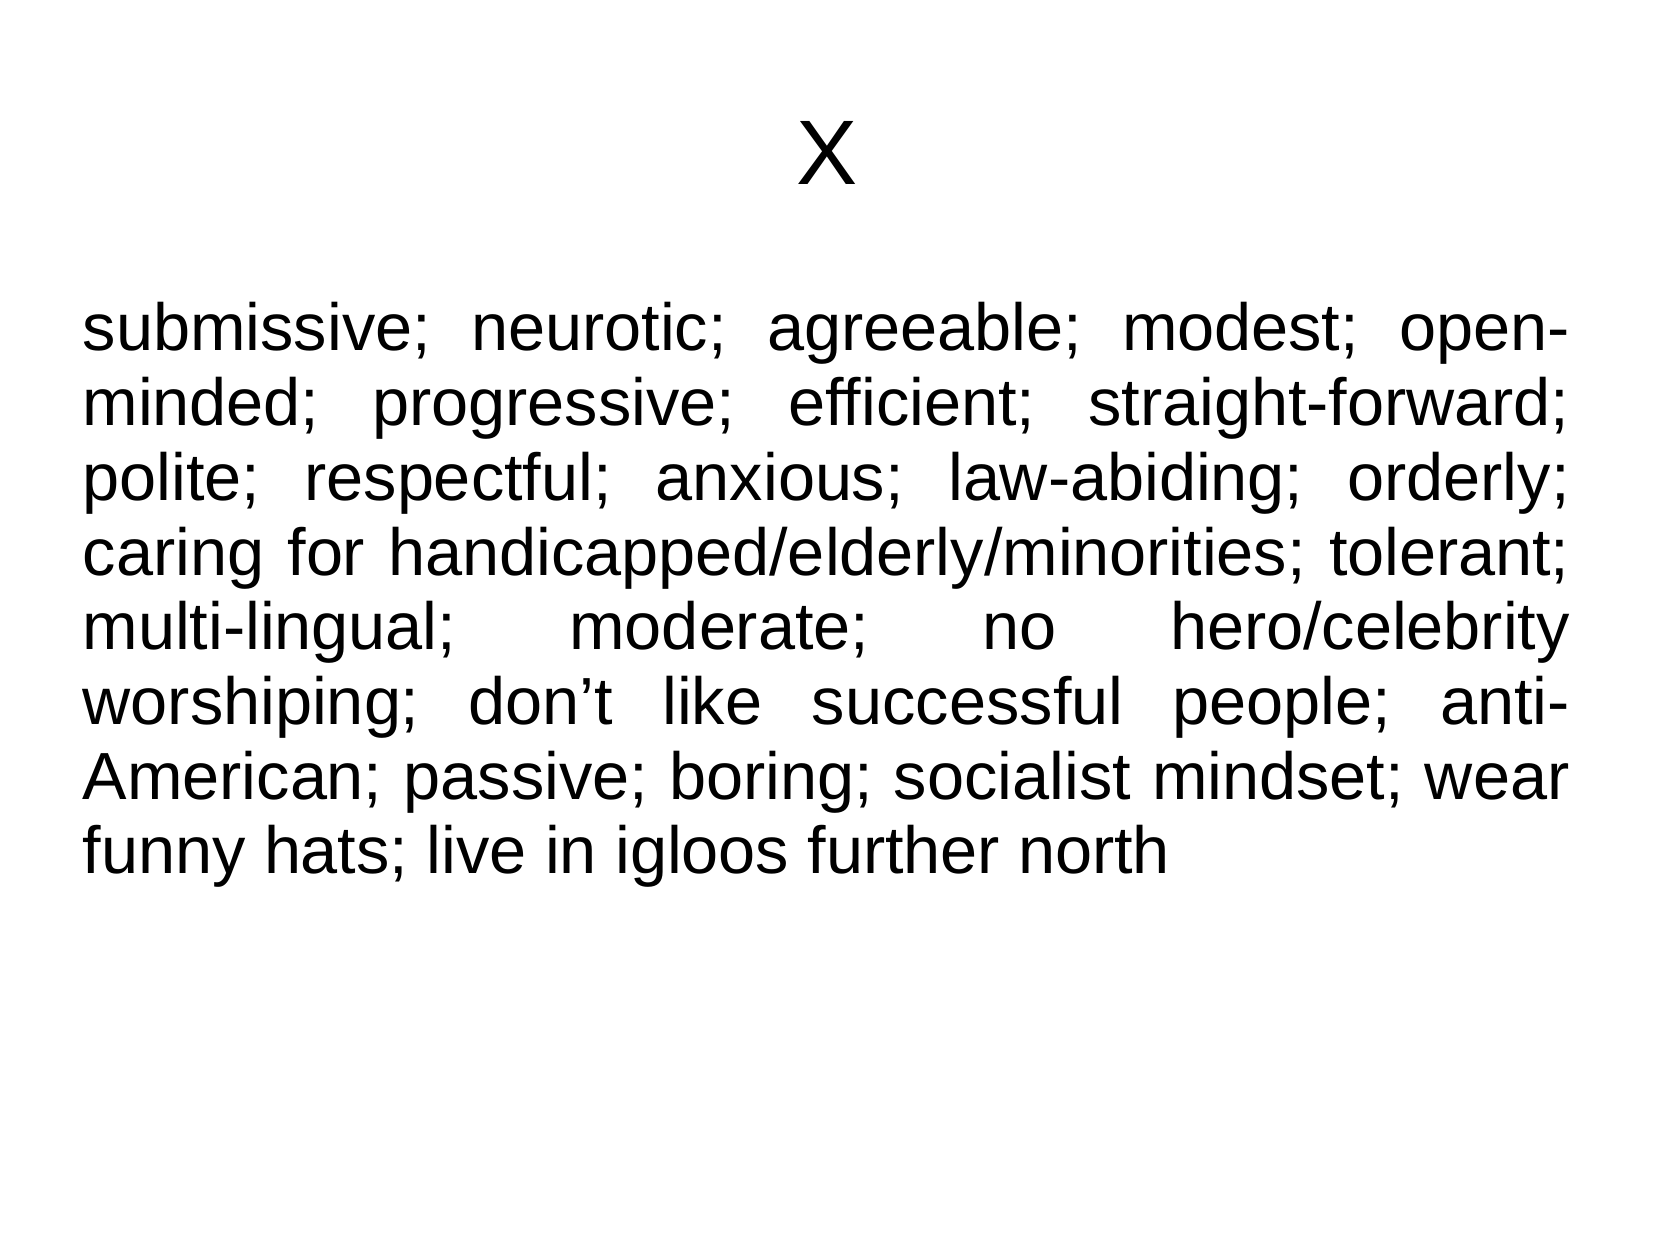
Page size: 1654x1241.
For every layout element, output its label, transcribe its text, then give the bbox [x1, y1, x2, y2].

title X [82, 49, 1571, 257]
list submissive; neurotic; agreeable; modest; open-minded; progressive; efficient; straight-forward; polite; respectful; anxious; law-abiding; orderly; caring for handicapped/elderly/minorities; tolerant; multi-lingual; moderate; no hero/celebrity worshiping; don’t like successful people; anti-American; passive; boring; socialist mindset; wear funny hats; live in igloos further north [82, 290, 1571, 1109]
